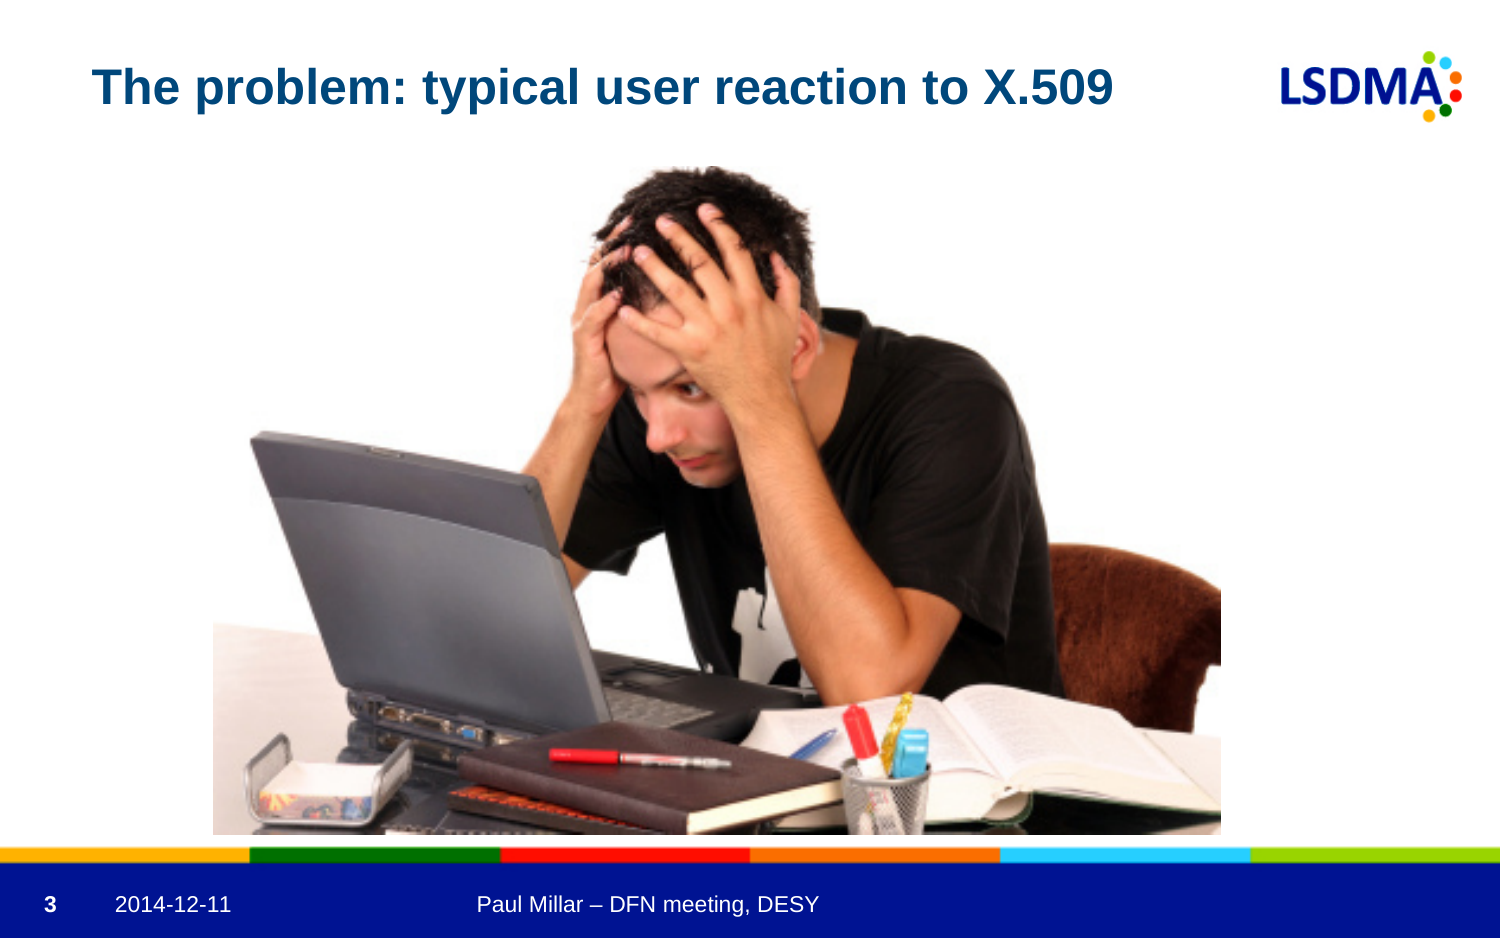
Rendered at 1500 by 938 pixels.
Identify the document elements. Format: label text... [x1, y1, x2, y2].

title The problem: typical user reaction to X.509 [76, 45, 1247, 123]
picture [0, 0, 1500, 938]
